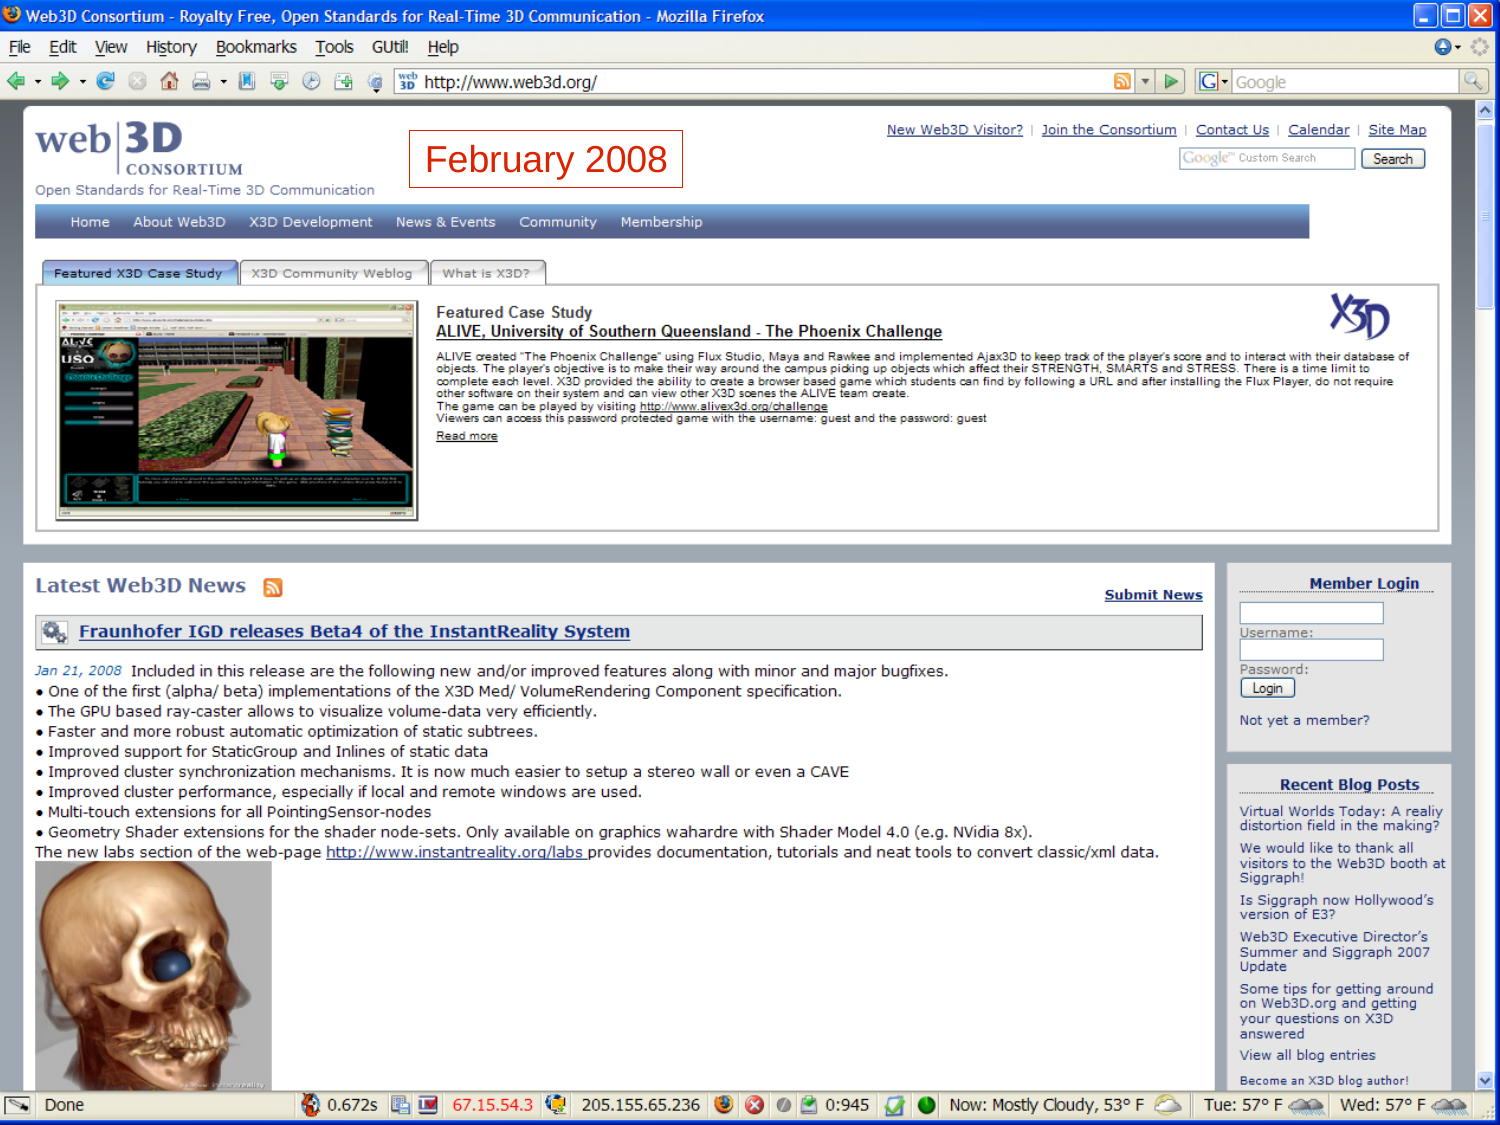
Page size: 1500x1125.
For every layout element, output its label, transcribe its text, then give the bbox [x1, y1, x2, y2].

picture [0, 0, 1500, 1125]
text_box February 2008 [409, 130, 683, 188]
